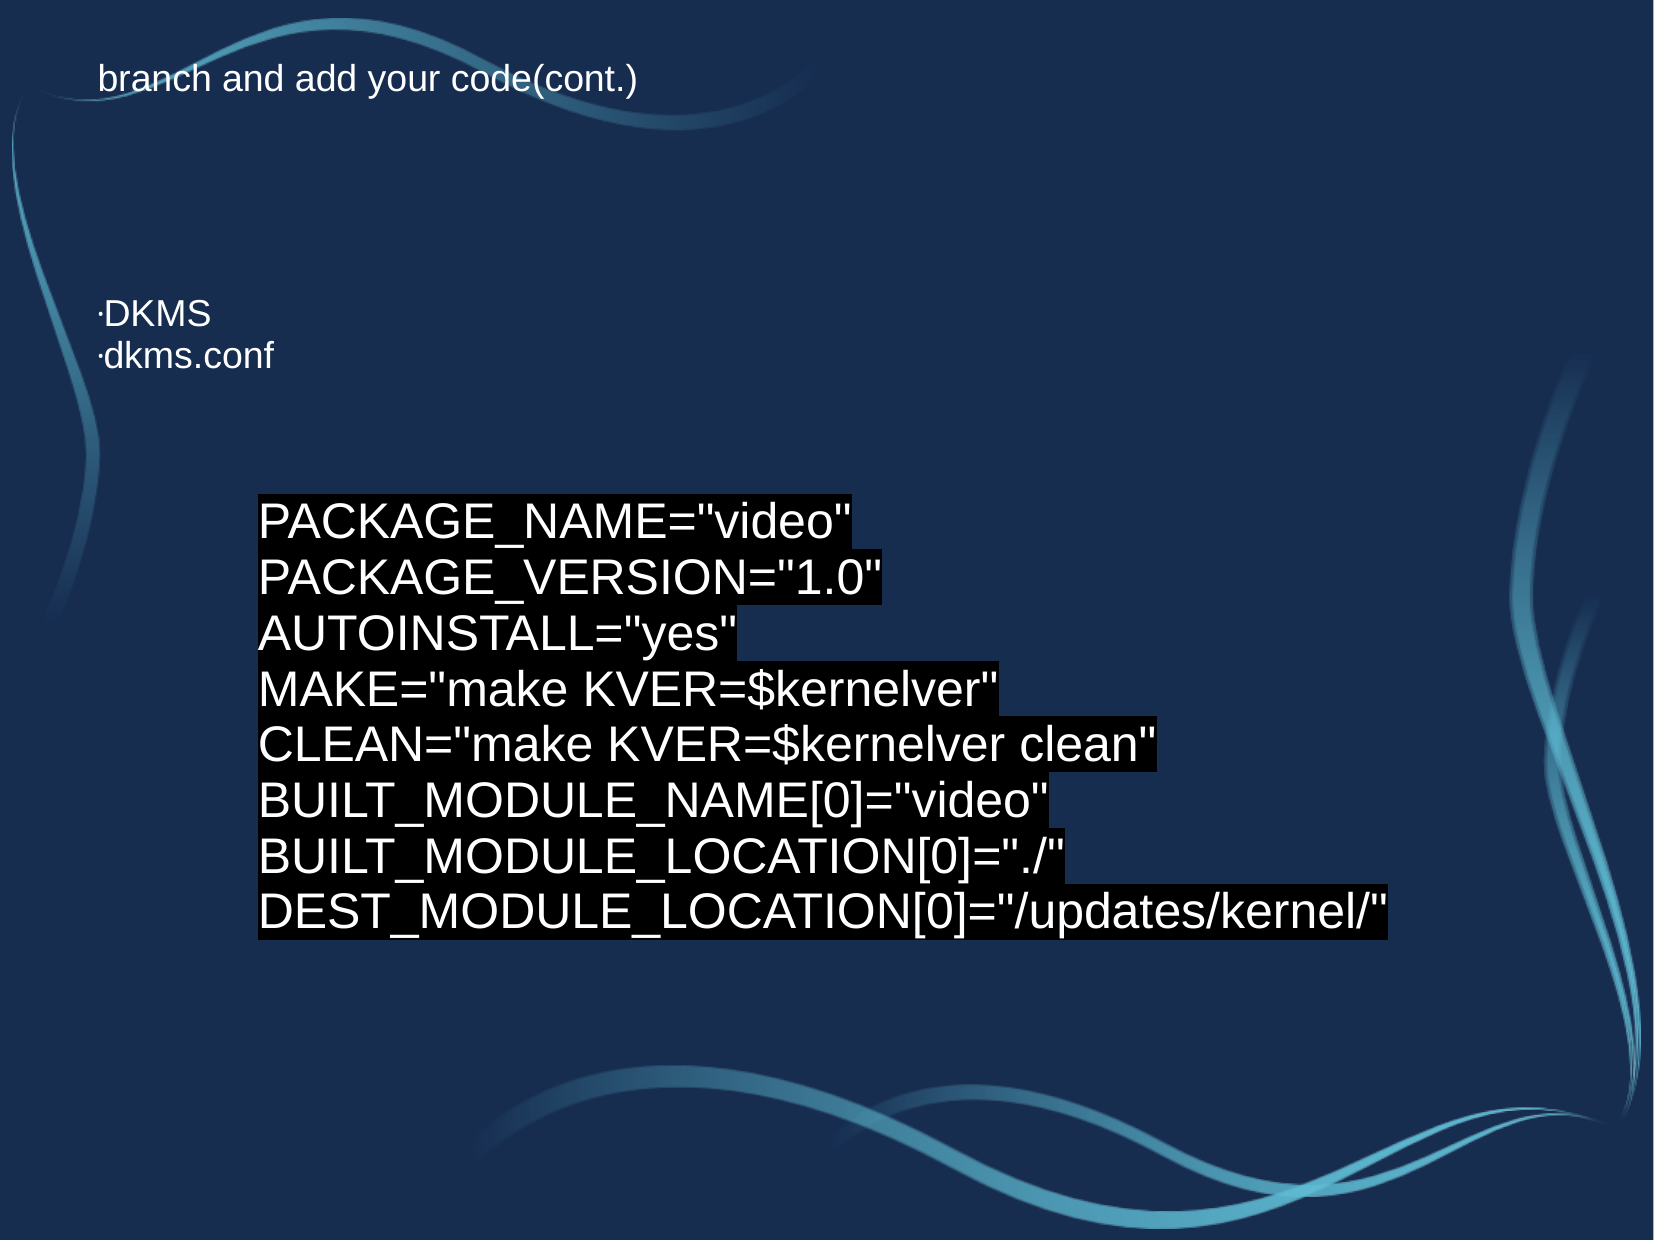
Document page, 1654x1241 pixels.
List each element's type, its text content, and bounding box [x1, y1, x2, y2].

list DKMS dkms.conf [82, 285, 1571, 1073]
picture [460, 346, 1641, 1229]
text_box PACKAGE_NAME="video" PACKAGE_VERSION="1.0" AUTOINSTALL="yes" MAKE="make KVER=$kernelver" CLEAN="make KVER=$kernelver clean" BUILT_MODULE_NAME[0]="video" BUILT_MODULE_LOCATION[0]="./" DEST_MODULE_LOCATION[0]="/updates/kernel/" [243, 486, 1480, 986]
picture [12, 18, 822, 625]
title branch and add your code(cont.) [82, 49, 1571, 249]
